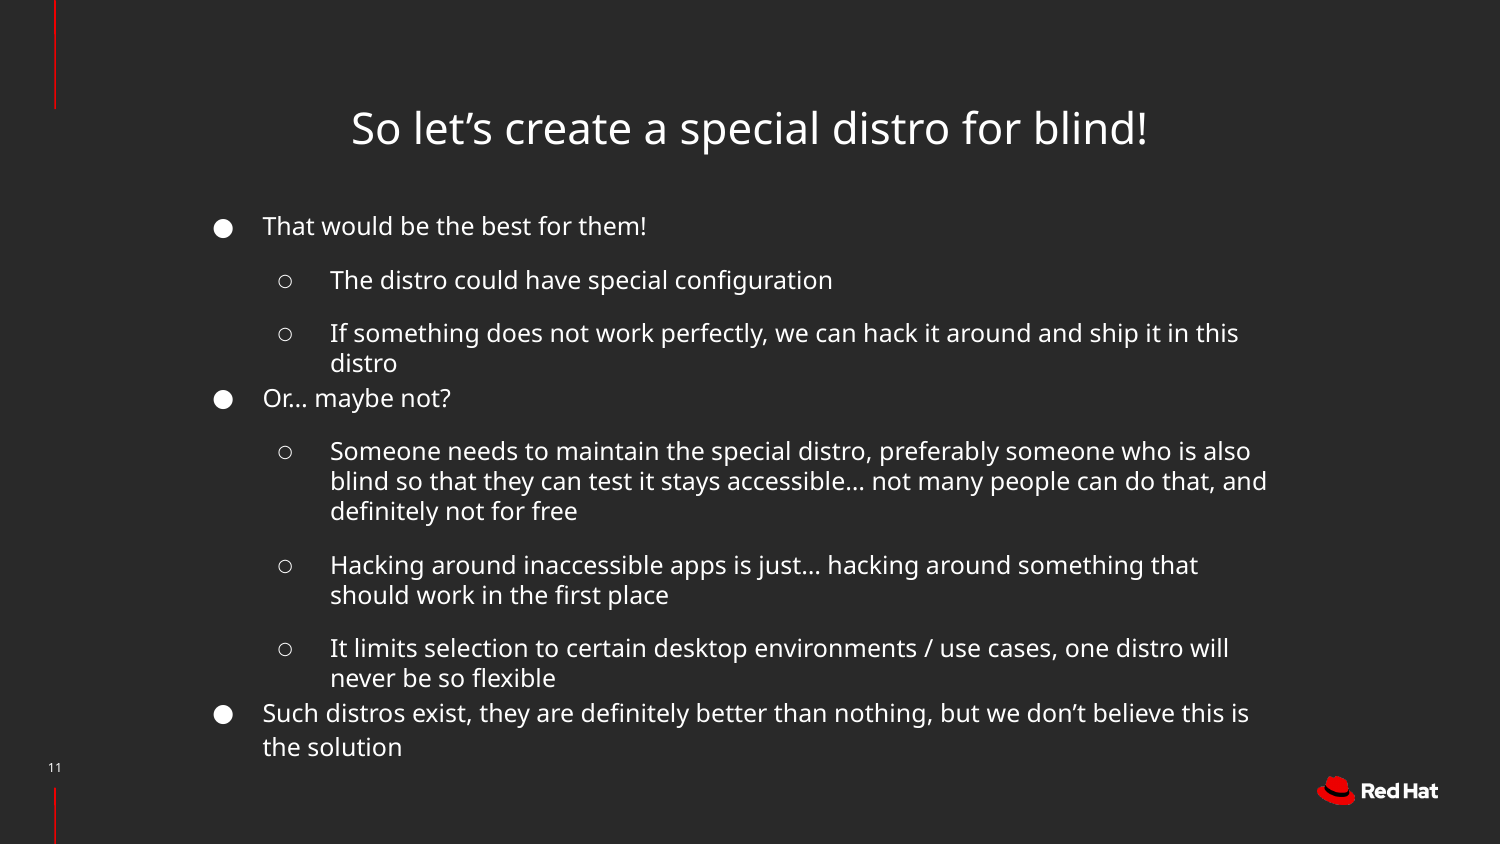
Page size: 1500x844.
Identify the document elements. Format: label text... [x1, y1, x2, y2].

title So let’s create a special distro for blind! [108, 85, 1392, 154]
slide_number <číslo> [10, 759, 101, 777]
picture [1317, 776, 1438, 805]
list That would be the best for them! The distro could have special configuration If something does not work perfectly, we can hack it around and ship it in this distro Or… maybe not? Someone needs to maintain the special distro, preferably someone who is also blind so that they can test it stays accessible… not many people can do that, and definitely not for free Hacking around inaccessible apps is just… hacking around something that should work in the first place It limits selection to certain desktop environments / use cases, one distro will never be so flexible Such distros exist, they are definitely better than nothing, but we don’t believe this is the solution [187, 206, 1276, 797]
